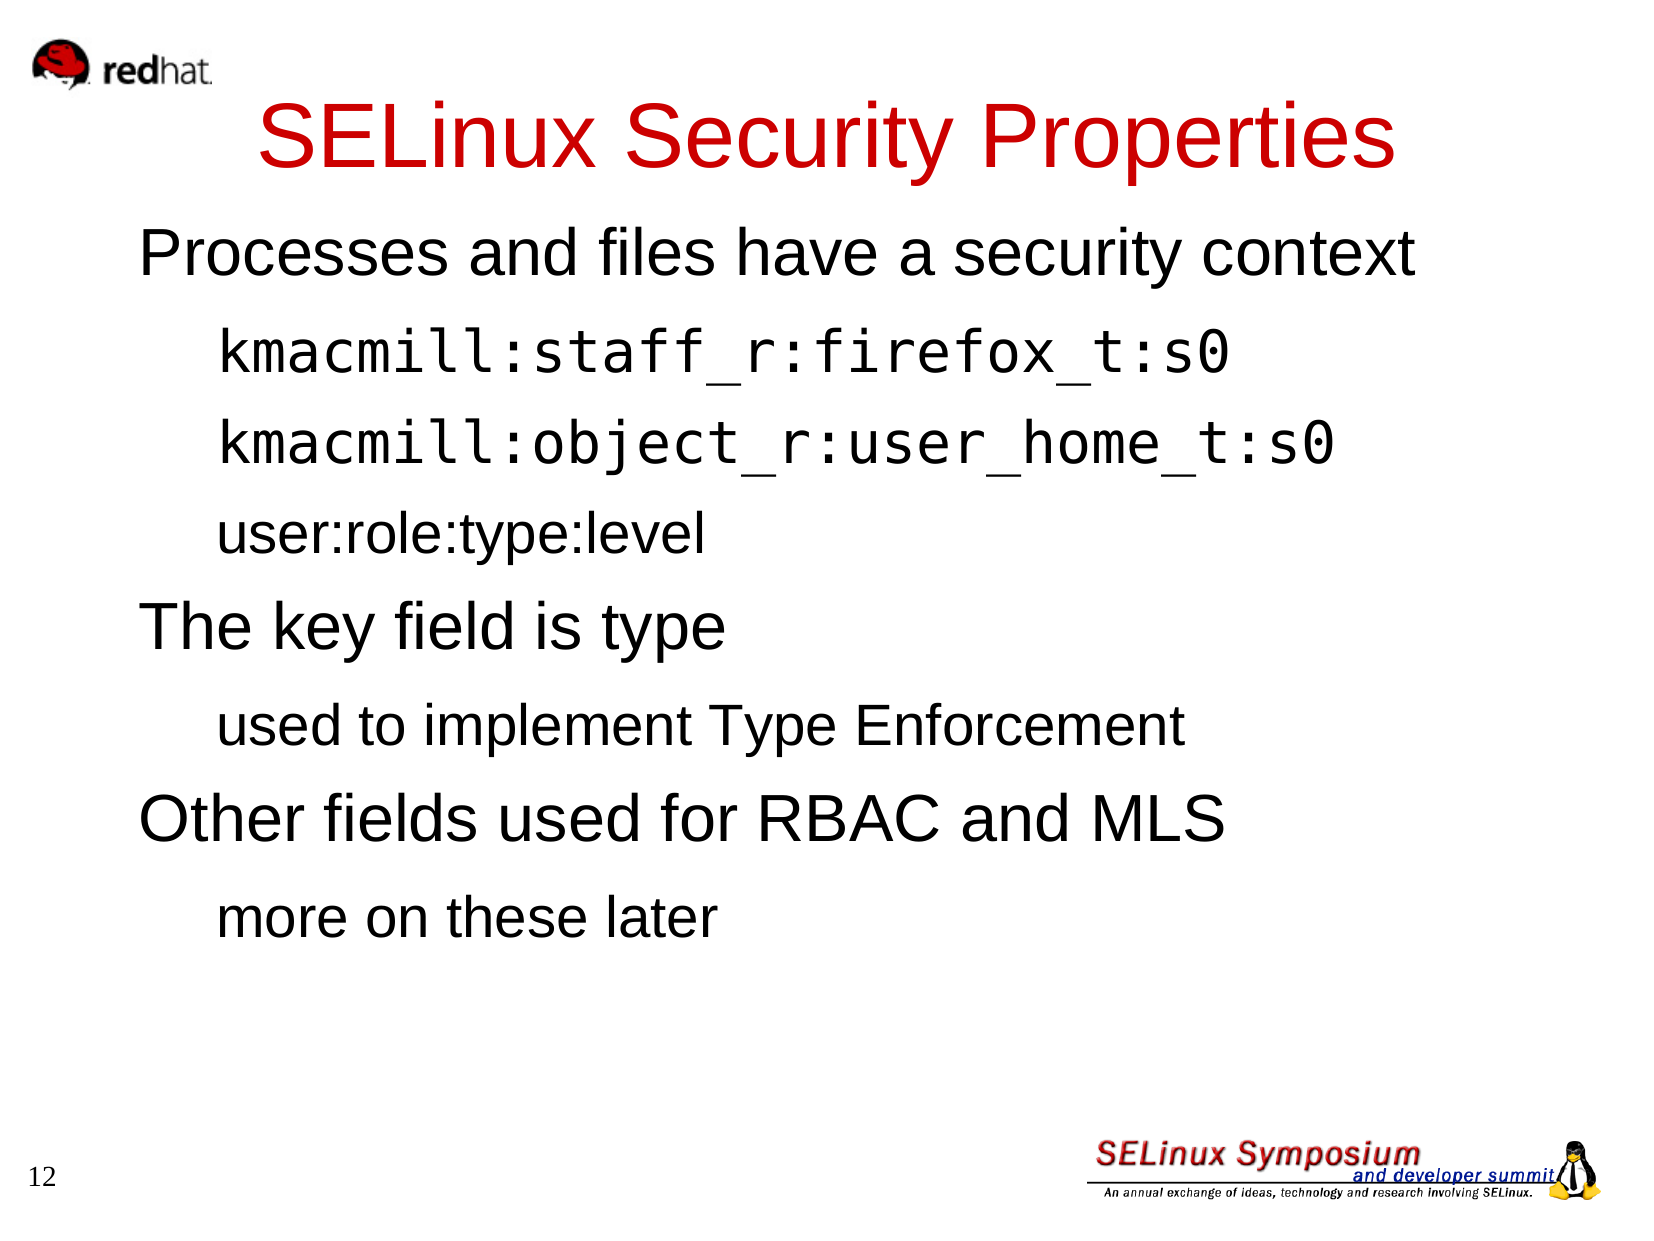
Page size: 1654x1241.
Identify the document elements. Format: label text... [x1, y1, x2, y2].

title SELinux Security Properties [121, 55, 1534, 214]
picture [1087, 1135, 1613, 1200]
list Processes and files have a security context kmacmill:staff_r:firefox_t:s0 kmacmill:object_r:user_home_t:s0 user:role:type:level The key field is type used to implement Type Enforcement Other fields used for RBAC and MLS more on these later [121, 214, 1534, 1088]
picture [31, 37, 212, 98]
